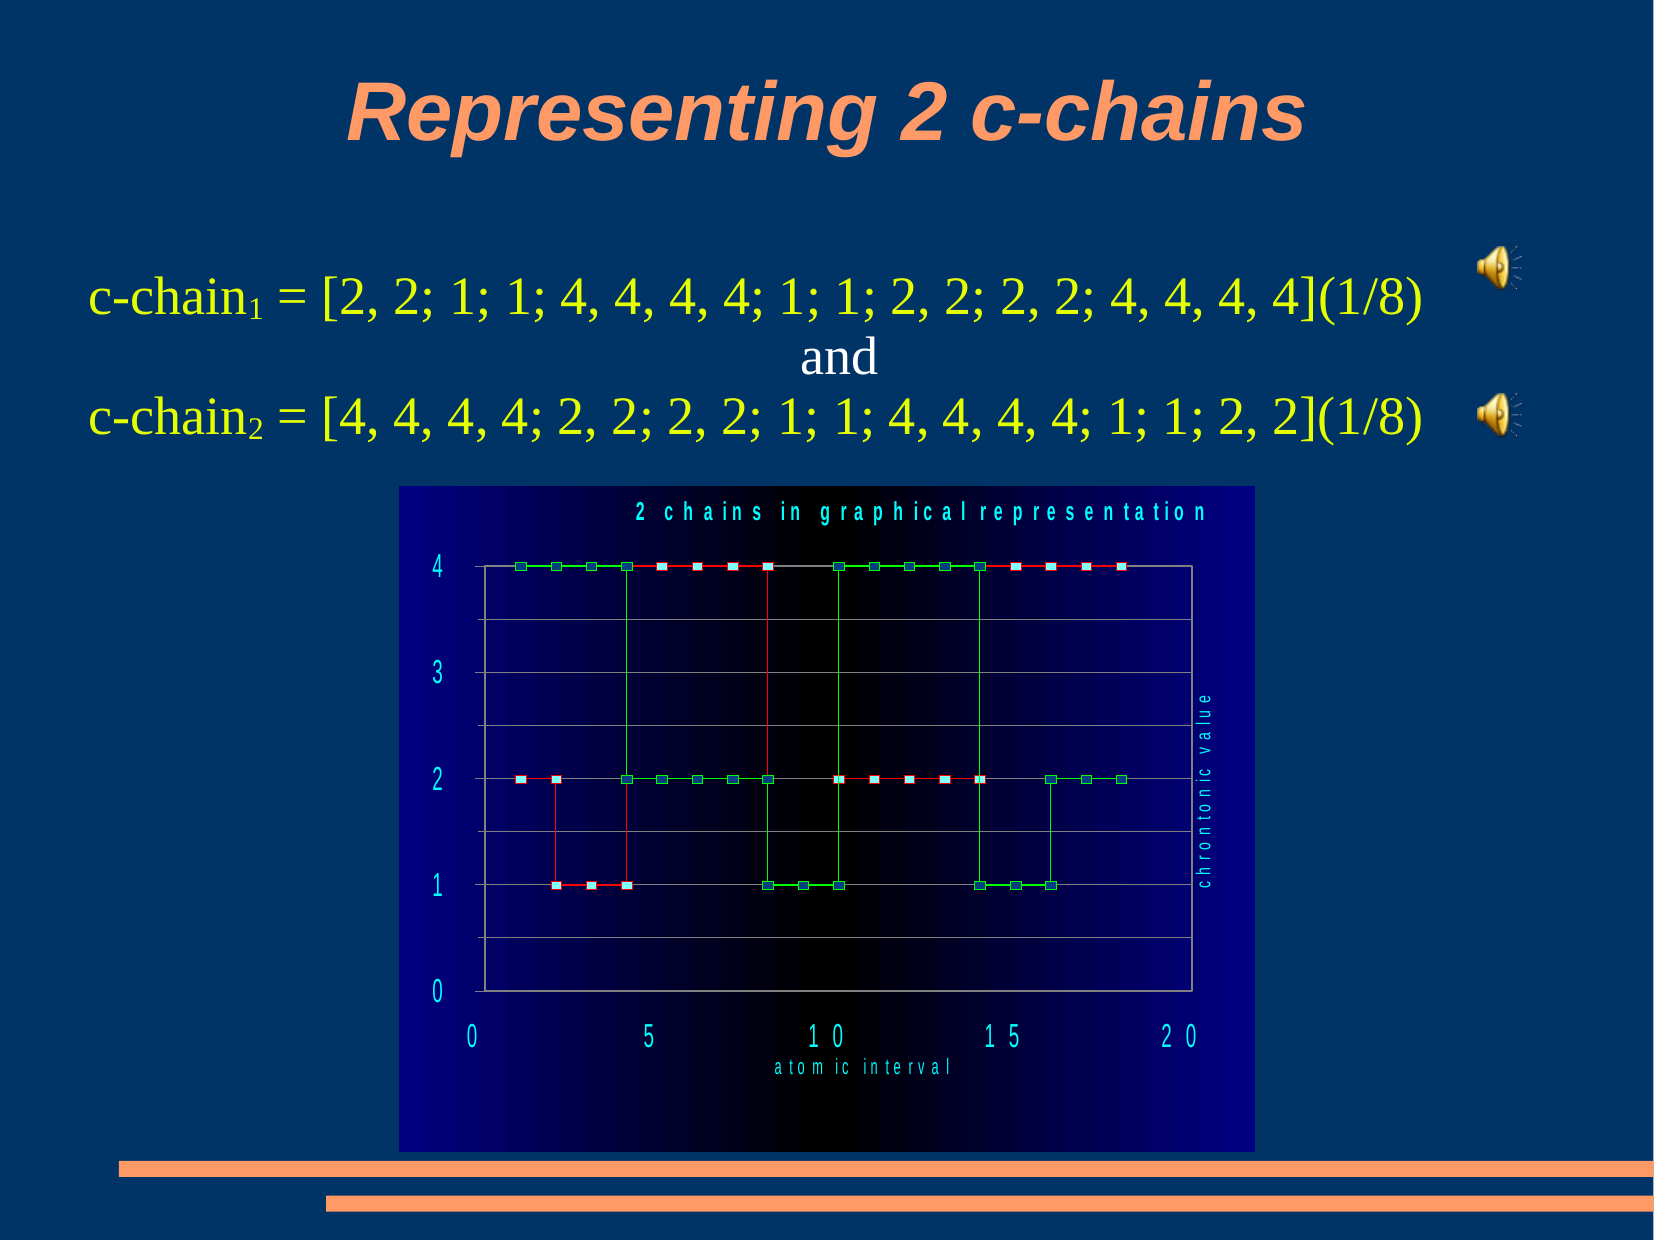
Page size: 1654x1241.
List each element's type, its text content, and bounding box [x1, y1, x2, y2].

title Representing 2 c-chains [121, 46, 1534, 172]
picture [1476, 392, 1527, 443]
picture [1476, 245, 1527, 296]
subtitle c-chain1 = [2, 2; 1; 1; 4, 4, 4, 4; 1; 1; 2, 2; 2, 2; 4, 4, 4, 4](1/8) and c-chain2 = [4, 4, 4, 4; 2, 2; 2, 2; 1; 1; 4, 4, 4, 4; 1; 1; 2, 2](1/8) [88, 172, 1591, 527]
picture [398, 485, 1255, 1152]
